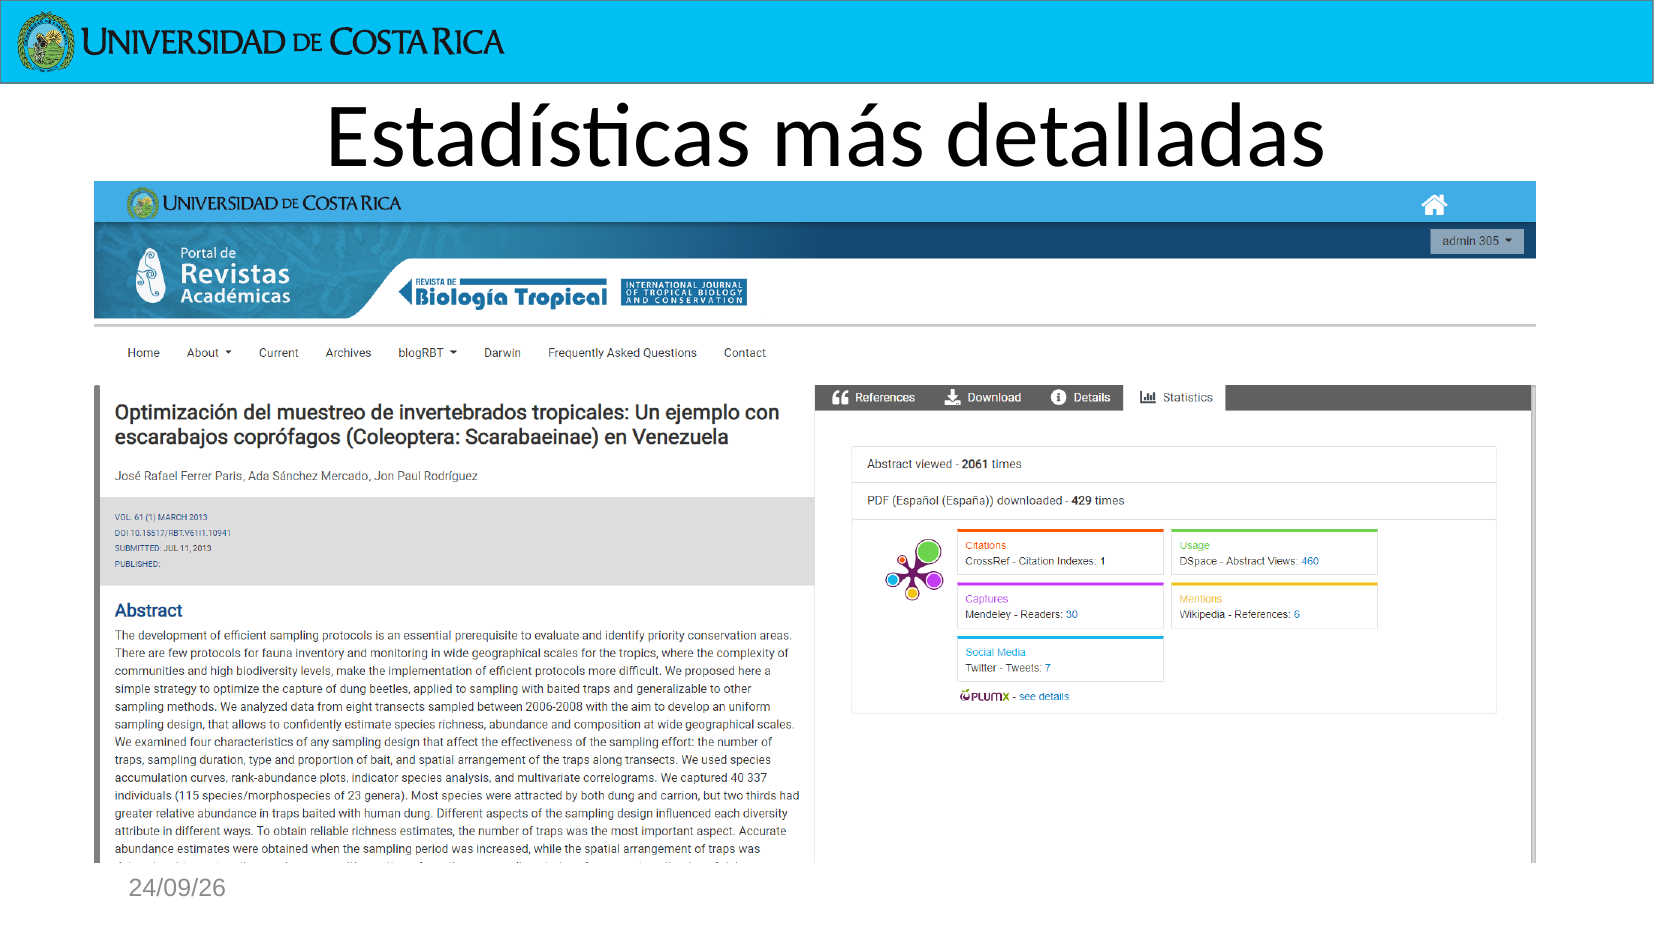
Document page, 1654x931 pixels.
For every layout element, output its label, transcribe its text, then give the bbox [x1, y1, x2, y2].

title Estadísticas más detalladas [113, 82, 1540, 205]
picture [94, 181, 1536, 863]
